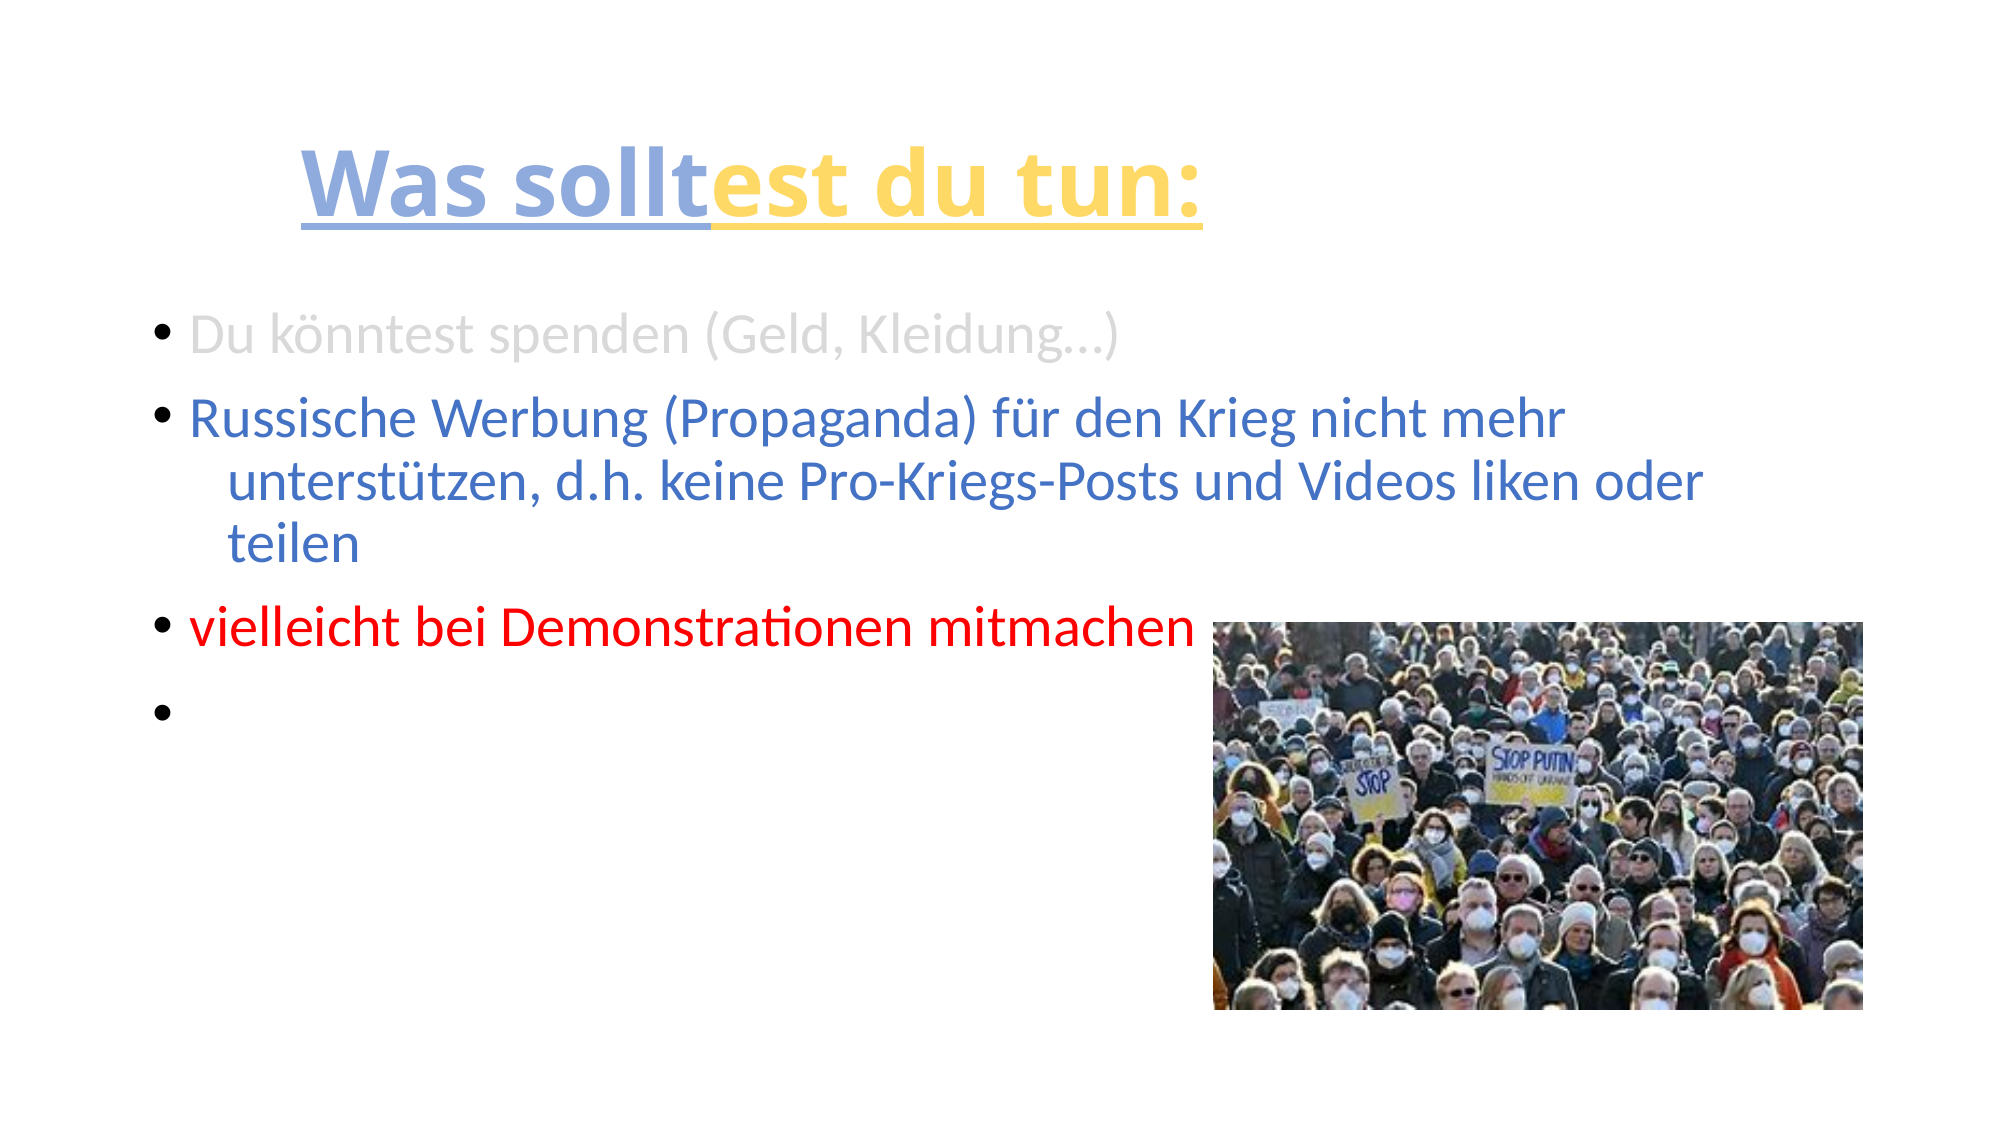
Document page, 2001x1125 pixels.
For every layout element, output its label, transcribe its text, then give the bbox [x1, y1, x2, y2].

picture [1213, 622, 1863, 1010]
title Was solltest du tun: [286, 78, 2000, 296]
list Du könntest spenden (Geld, Kleidung…) Russische Werbung (Propaganda) für den Krieg nicht mehr unterstützen, d.h. keine Pro-Kriegs-Posts und Videos liken oder teilen vielleicht bei Demonstrationen mitmachen [137, 295, 1863, 1010]
